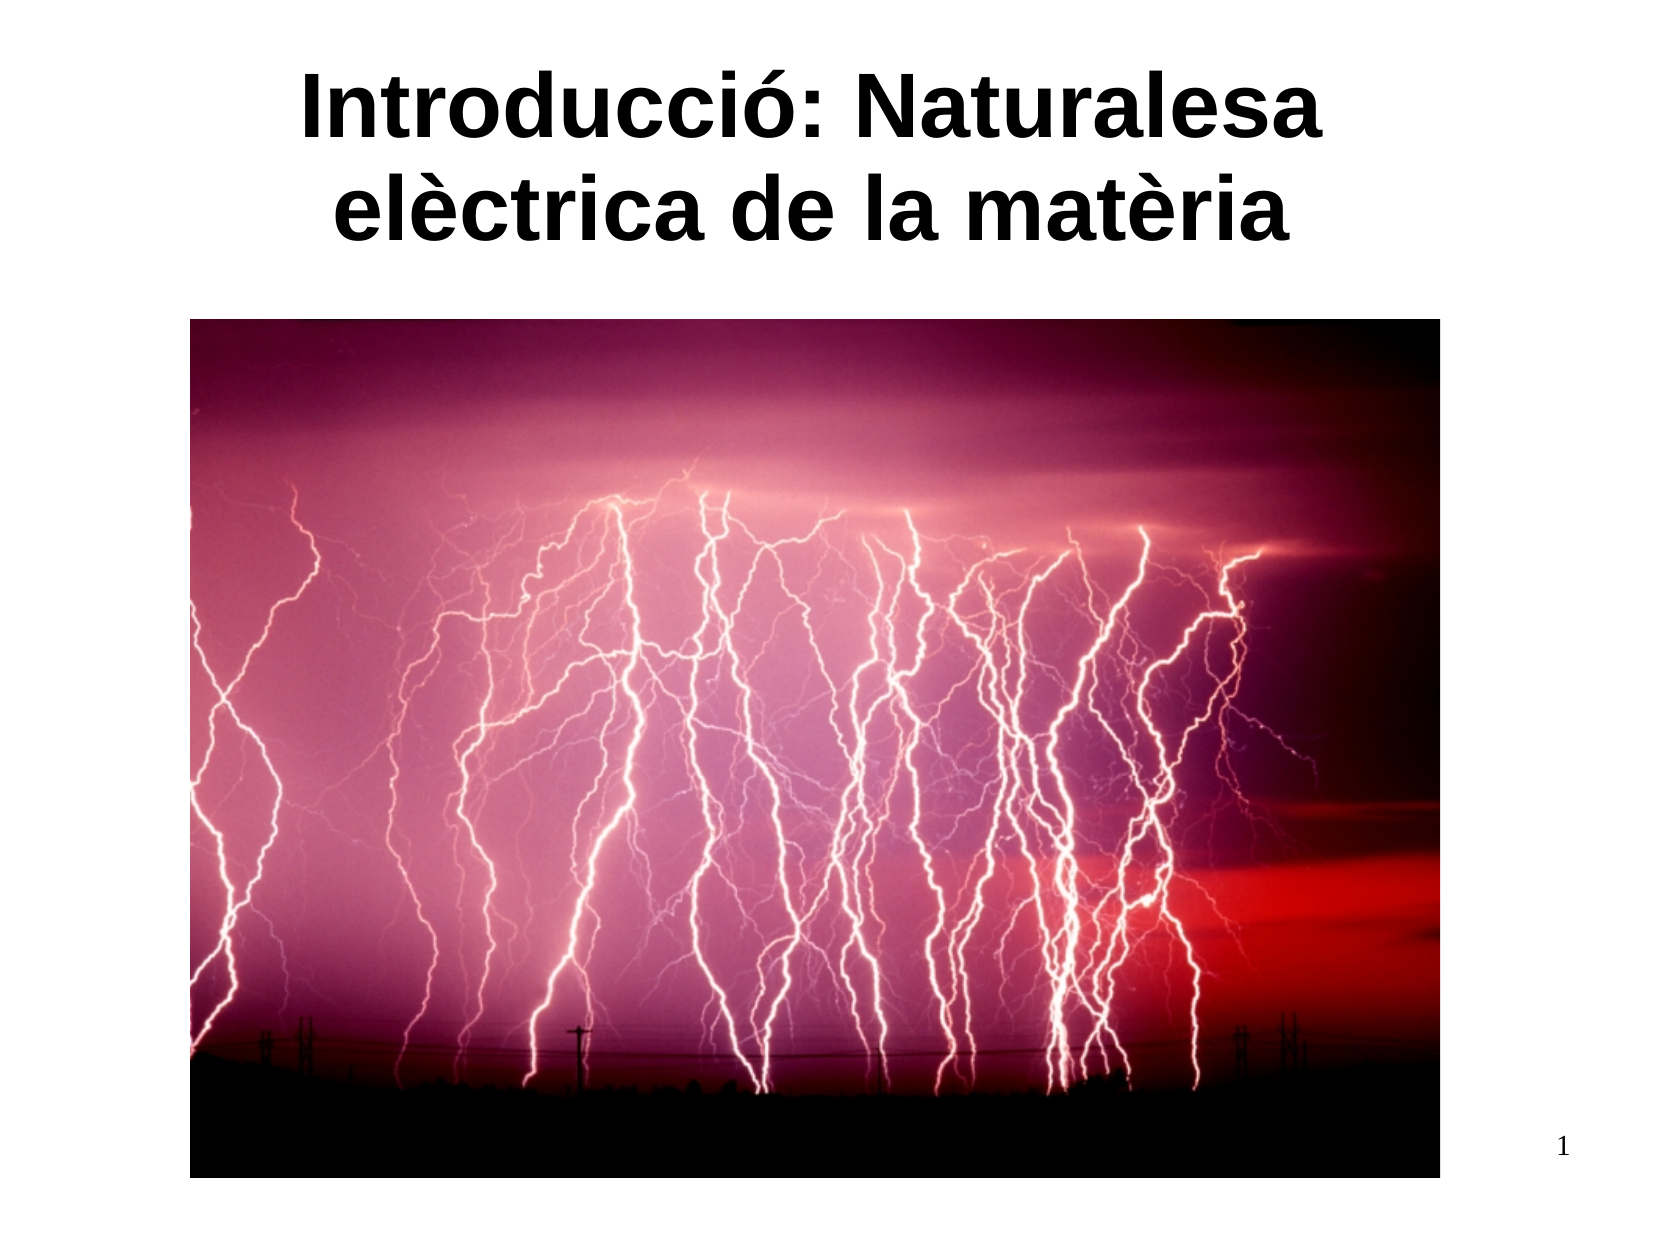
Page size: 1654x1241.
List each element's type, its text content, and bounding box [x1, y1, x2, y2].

picture [190, 319, 1441, 1178]
text_box Introducció: Naturalesa elèctrica de la matèria [155, 47, 1468, 313]
